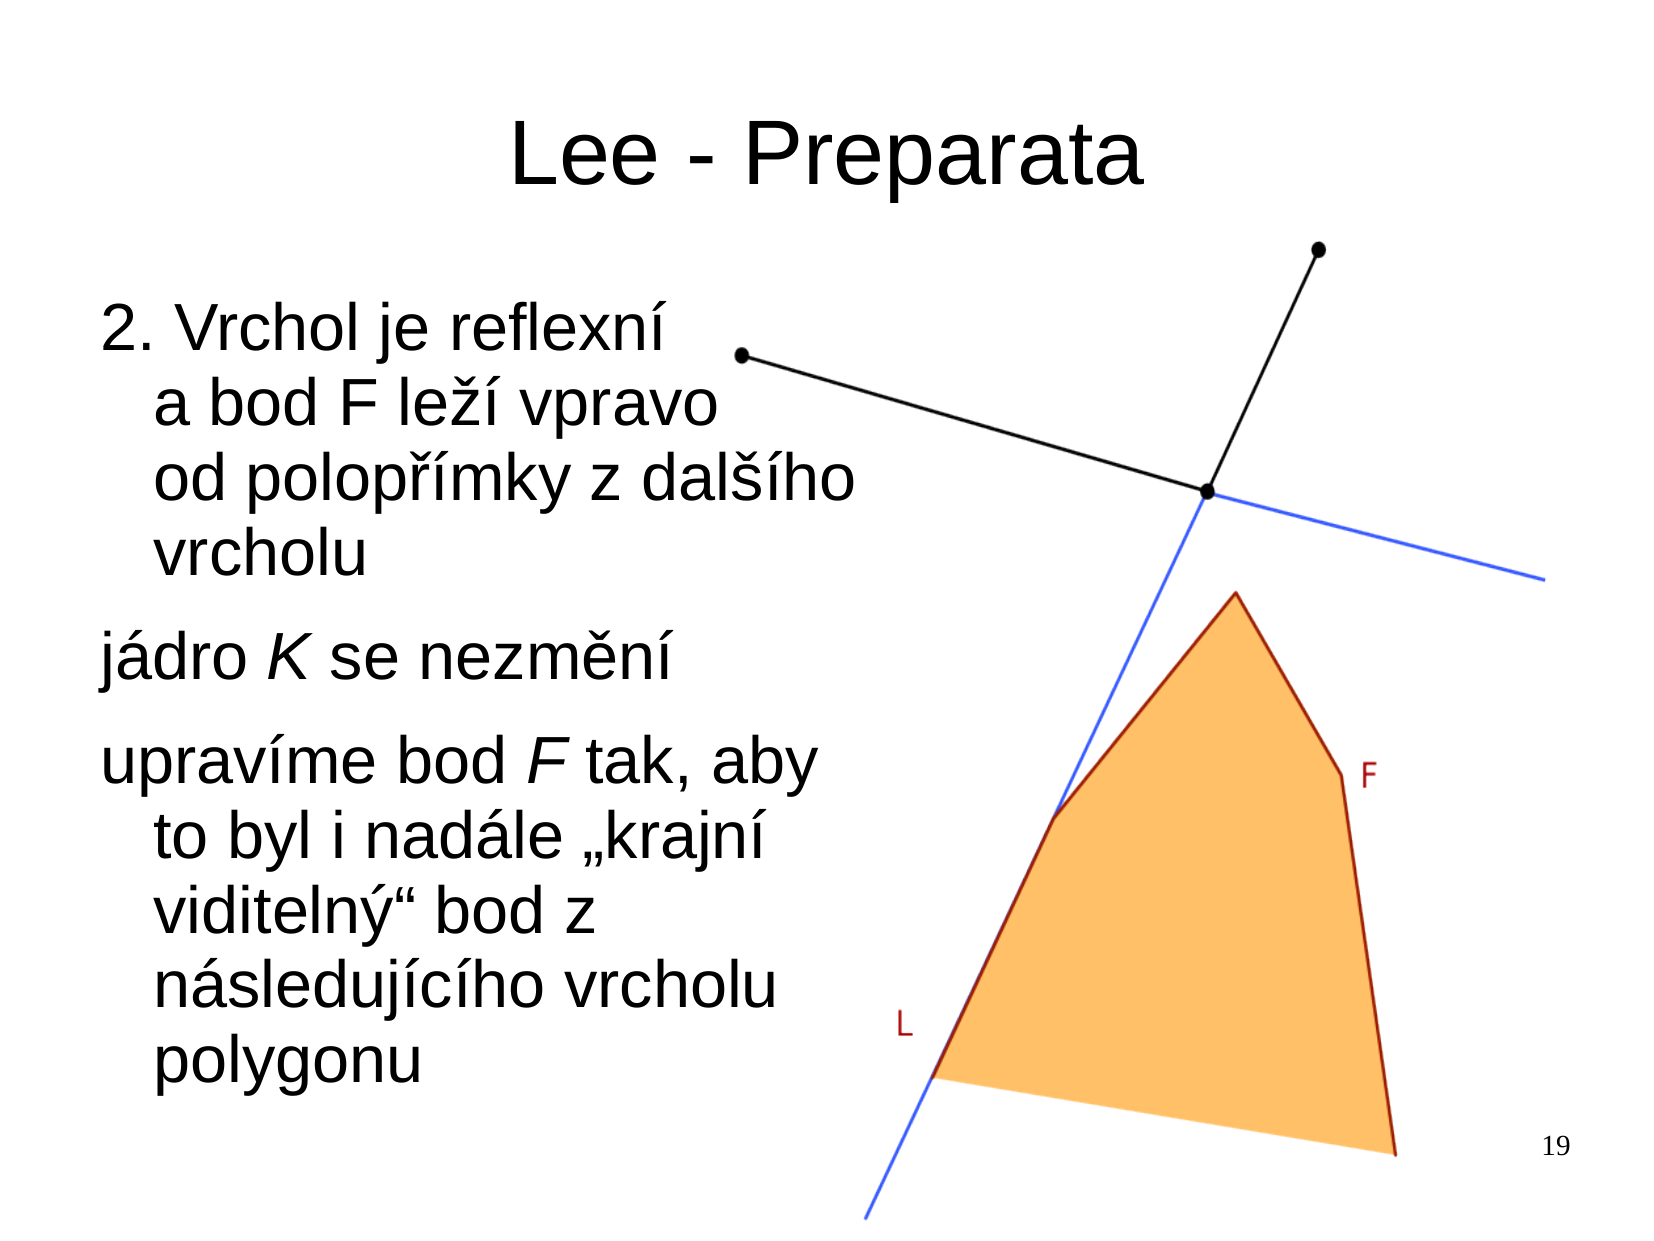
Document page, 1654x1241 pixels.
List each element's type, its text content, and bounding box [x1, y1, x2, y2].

list 2. Vrchol je reflexní a bod F leží vpravo od polopřímky z dalšího vrcholu jádro K se nezmění upravíme bod F tak, aby to byl i nadále „krajní viditelný“ bod z následujícího vrcholu polygonu [82, 290, 649, 1094]
title Lee - Preparata [82, 56, 1571, 250]
picture [649, 230, 1565, 1241]
